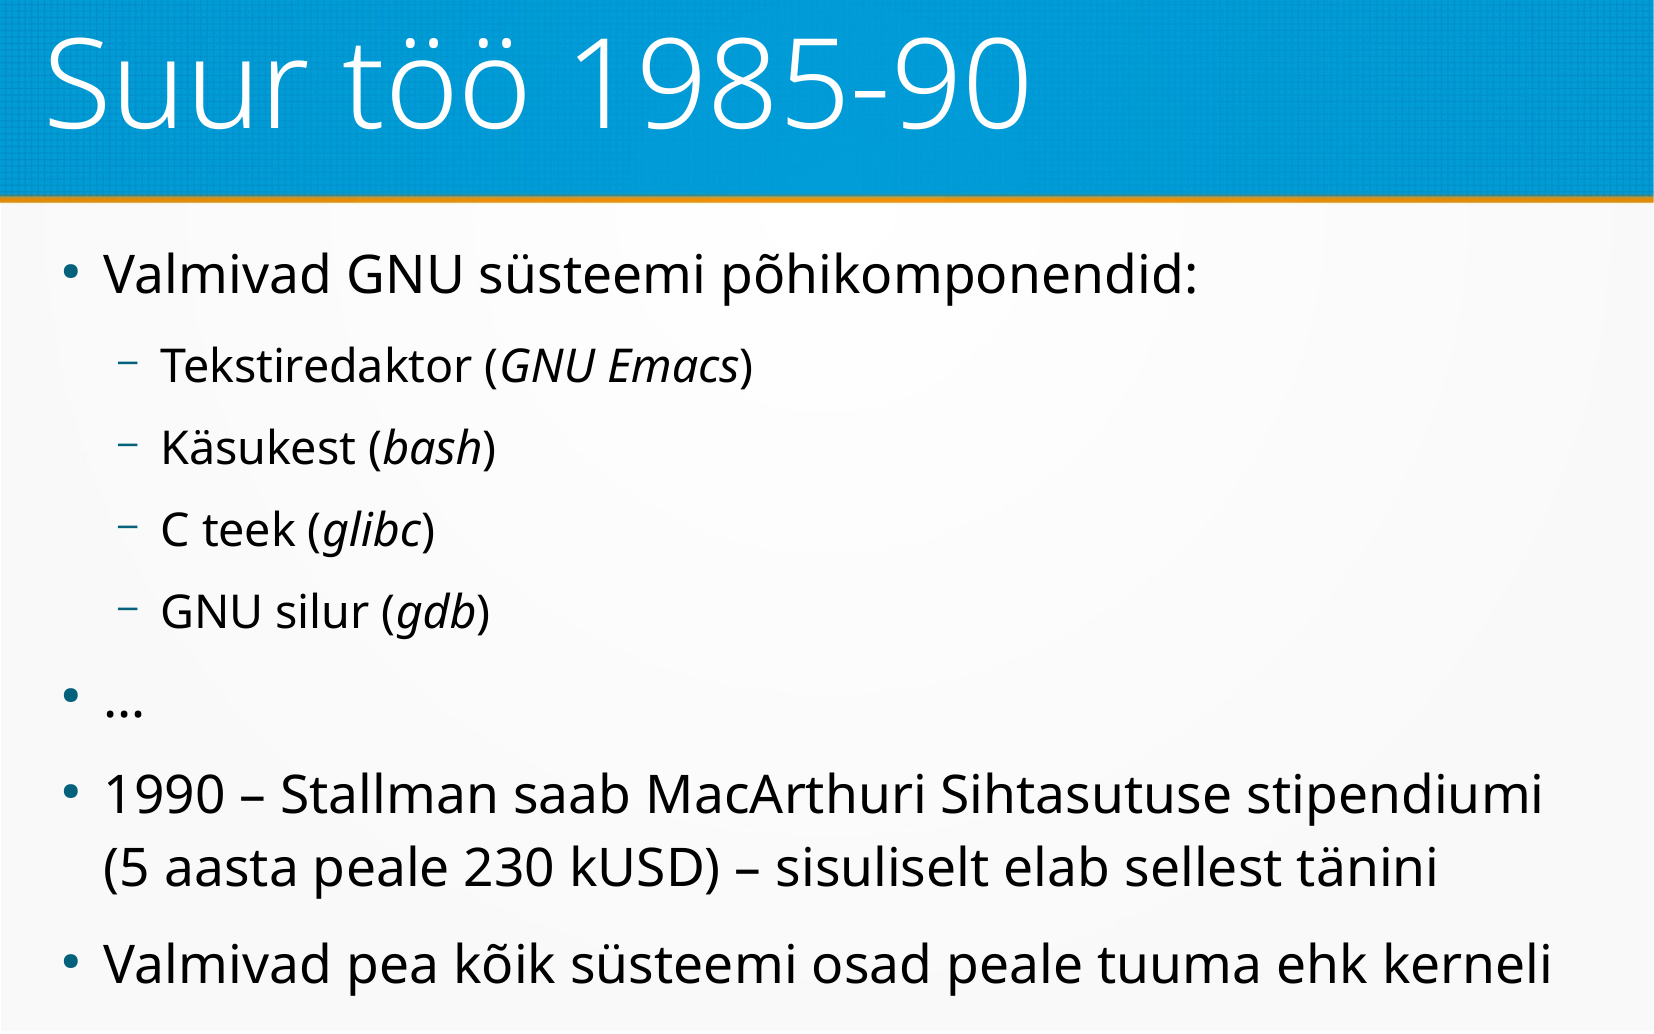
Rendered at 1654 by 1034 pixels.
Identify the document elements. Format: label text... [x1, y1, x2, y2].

list Valmivad GNU süsteemi põhikomponendid: Tekstiredaktor (GNU Emacs) Käsukest (bash) C teek (glibc) GNU silur (gdb) … 1990 – Stallman saab MacArthuri Sihtasutuse stipendiumi (5 aasta peale 230 kUSD) – sisuliselt elab sellest tänini Valmivad pea kõik süsteemi osad peale tuuma ehk kerneli [47, 236, 1607, 1002]
picture [0, 195, 1654, 1034]
title Suur töö 1985-90 [43, 0, 1619, 166]
